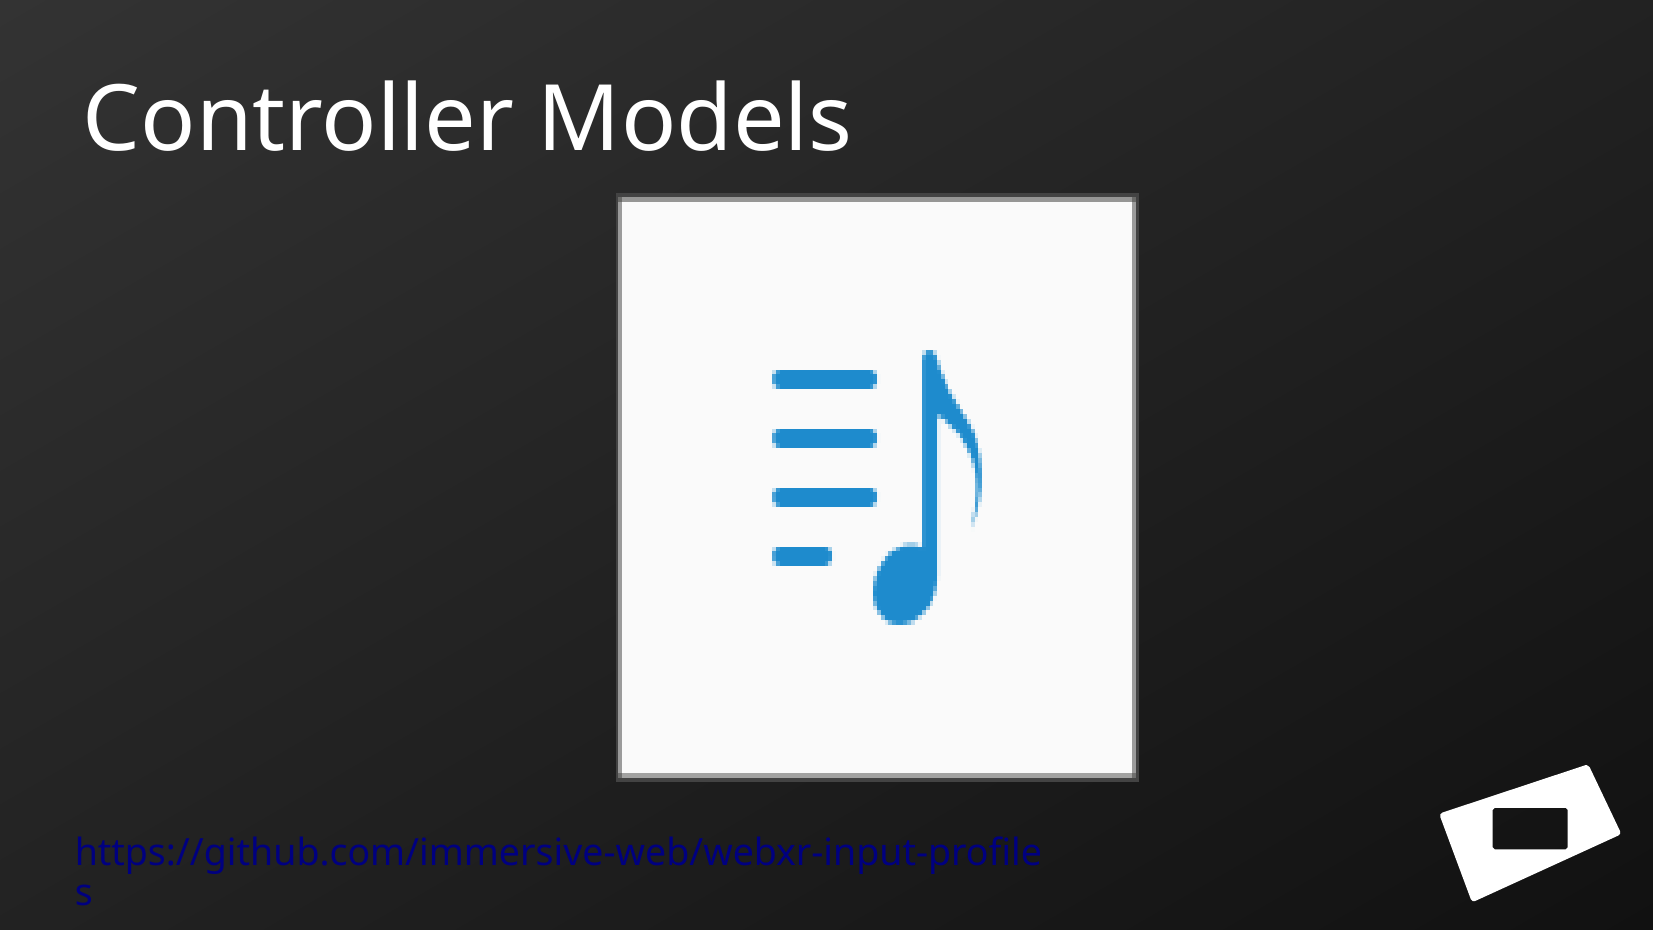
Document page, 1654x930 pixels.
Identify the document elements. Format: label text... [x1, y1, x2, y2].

text_box [615, 192, 1141, 783]
title Controller Models [82, 37, 1571, 193]
text_box https://github.com/immersive-web/webxr-input-profiles [60, 818, 1069, 901]
picture [1440, 765, 1621, 902]
